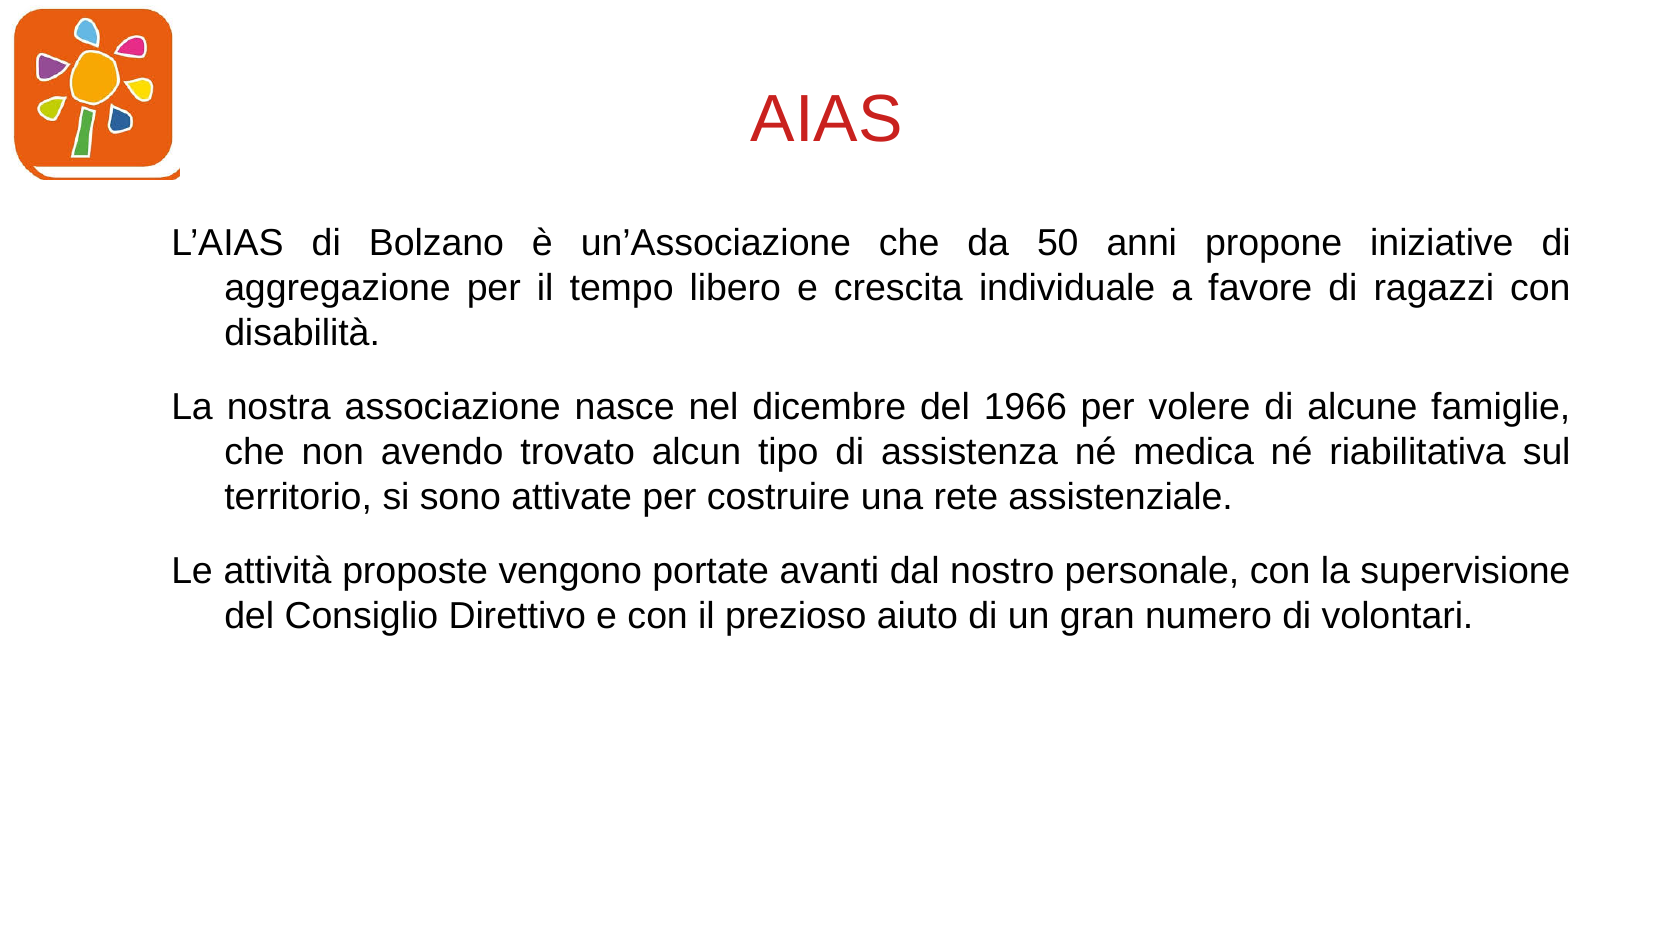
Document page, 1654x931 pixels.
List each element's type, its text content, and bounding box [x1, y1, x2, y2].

title AIAS [82, 37, 1571, 193]
list L’AIAS di Bolzano è un’Associazione che da 50 anni propone iniziative di aggregazione per il tempo libero e crescita individuale a favore di ragazzi con disabilità. La nostra associazione nasce nel dicembre del 1966 per volere di alcune famiglie, che non avendo trovato alcun tipo di assistenza né medica né riabilitativa sul territorio, si sono attivate per costruire una rete assistenziale. Le attività proposte vengono portate avanti dal nostro personale, con la supervisione del Consiglio Direttivo e con il prezioso aiuto di un gran numero di volontari. [82, 217, 1571, 758]
picture [5, 5, 181, 181]
